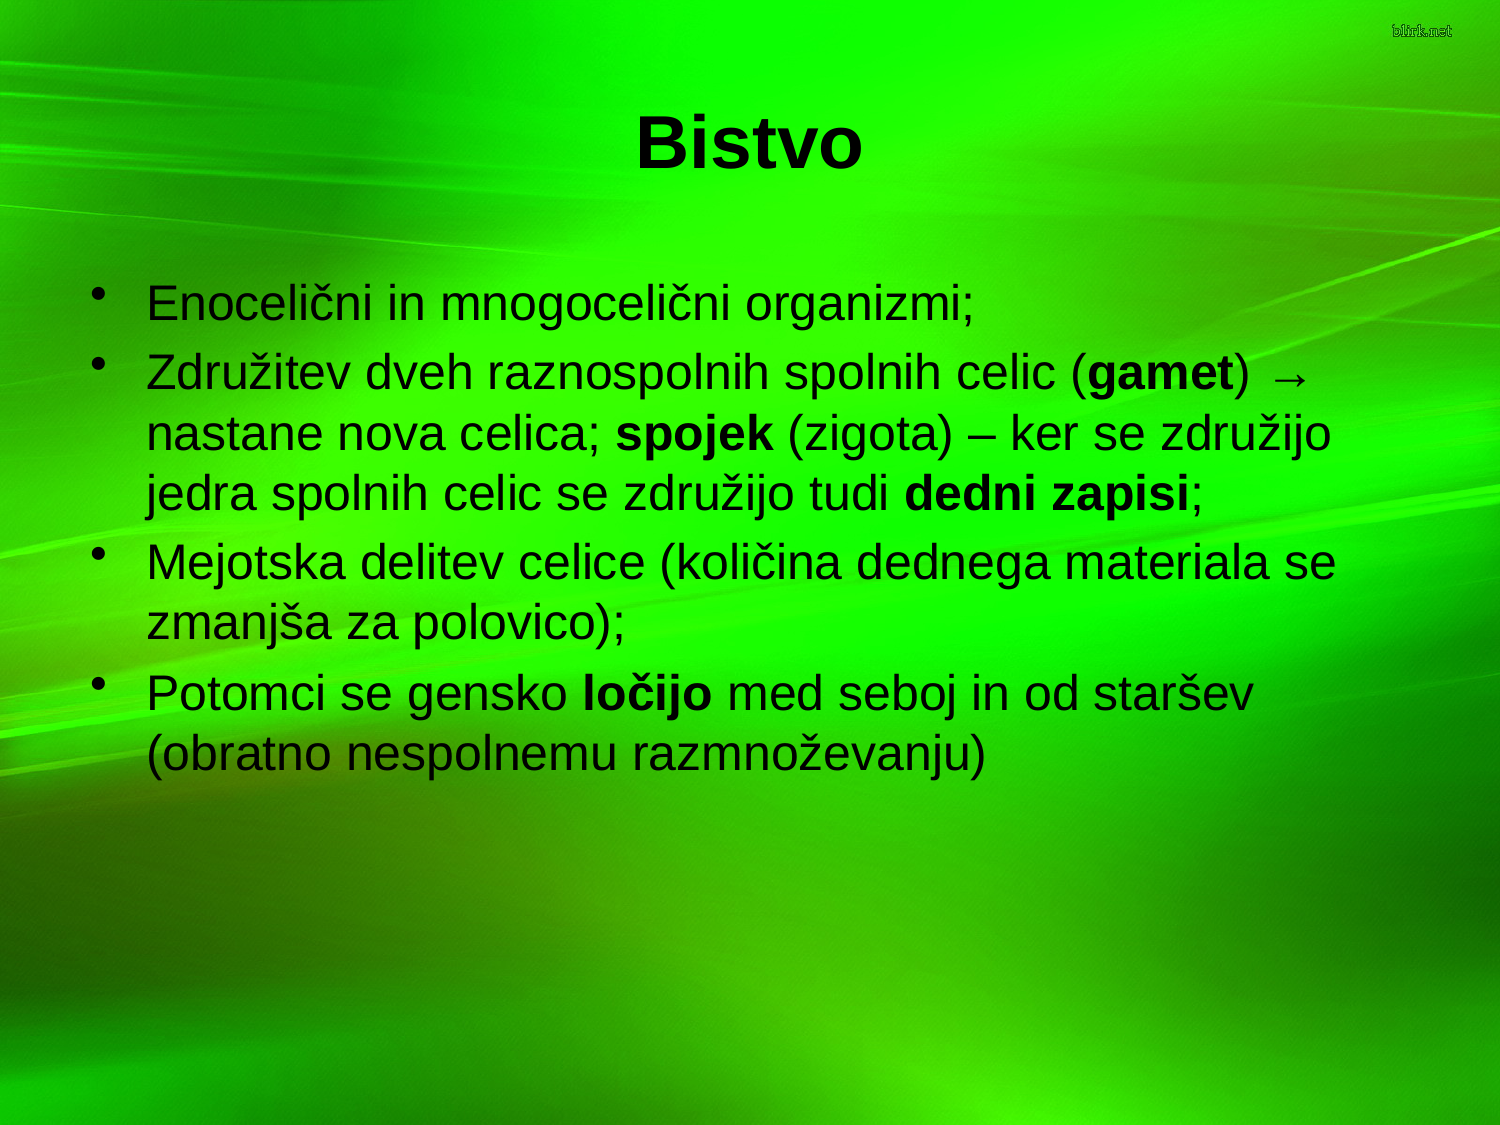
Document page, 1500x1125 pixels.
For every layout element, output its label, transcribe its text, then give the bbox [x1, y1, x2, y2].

list Enocelični in mnogocelični organizmi; Združitev dveh raznospolnih spolnih celic (gamet) → nastane nova celica; spojek (zigota) – ker se združijo jedra spolnih celic se združijo tudi dedni zapisi; Mejotska delitev celice (količina dednega materiala se zmanjša za polovico); Potomci se gensko ločijo med seboj in od staršev (obratno nespolnemu razmnoževanju) [75, 262, 1425, 1005]
picture [0, 0, 1500, 1125]
title Bistvo [75, 45, 1425, 233]
